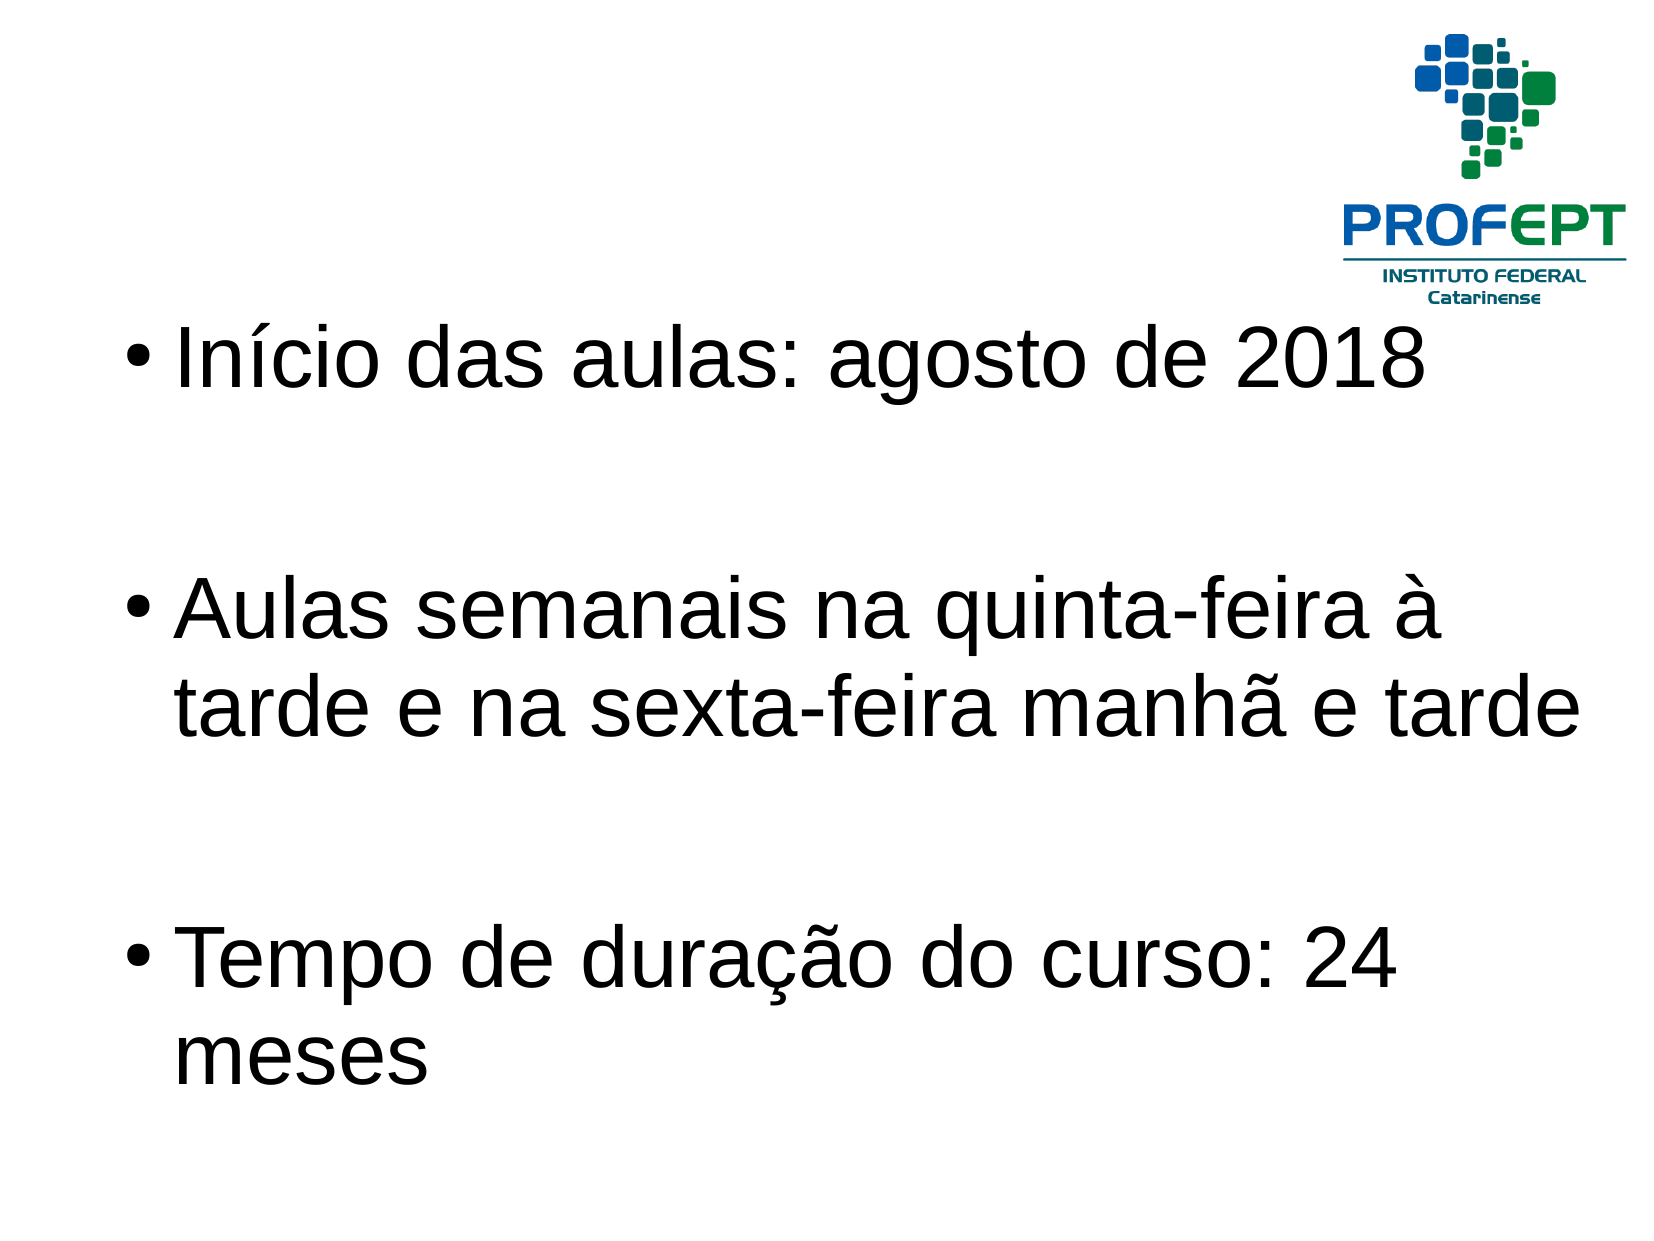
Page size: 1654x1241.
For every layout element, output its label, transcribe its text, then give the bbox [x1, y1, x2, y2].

title [82, 49, 1322, 390]
picture [1322, 14, 1647, 331]
list Início das aulas: agosto de 2018 Aulas semanais na quinta-feira à tarde e na sexta-feira manhã e tarde Tempo de duração do curso: 24 meses [106, 308, 1595, 1170]
